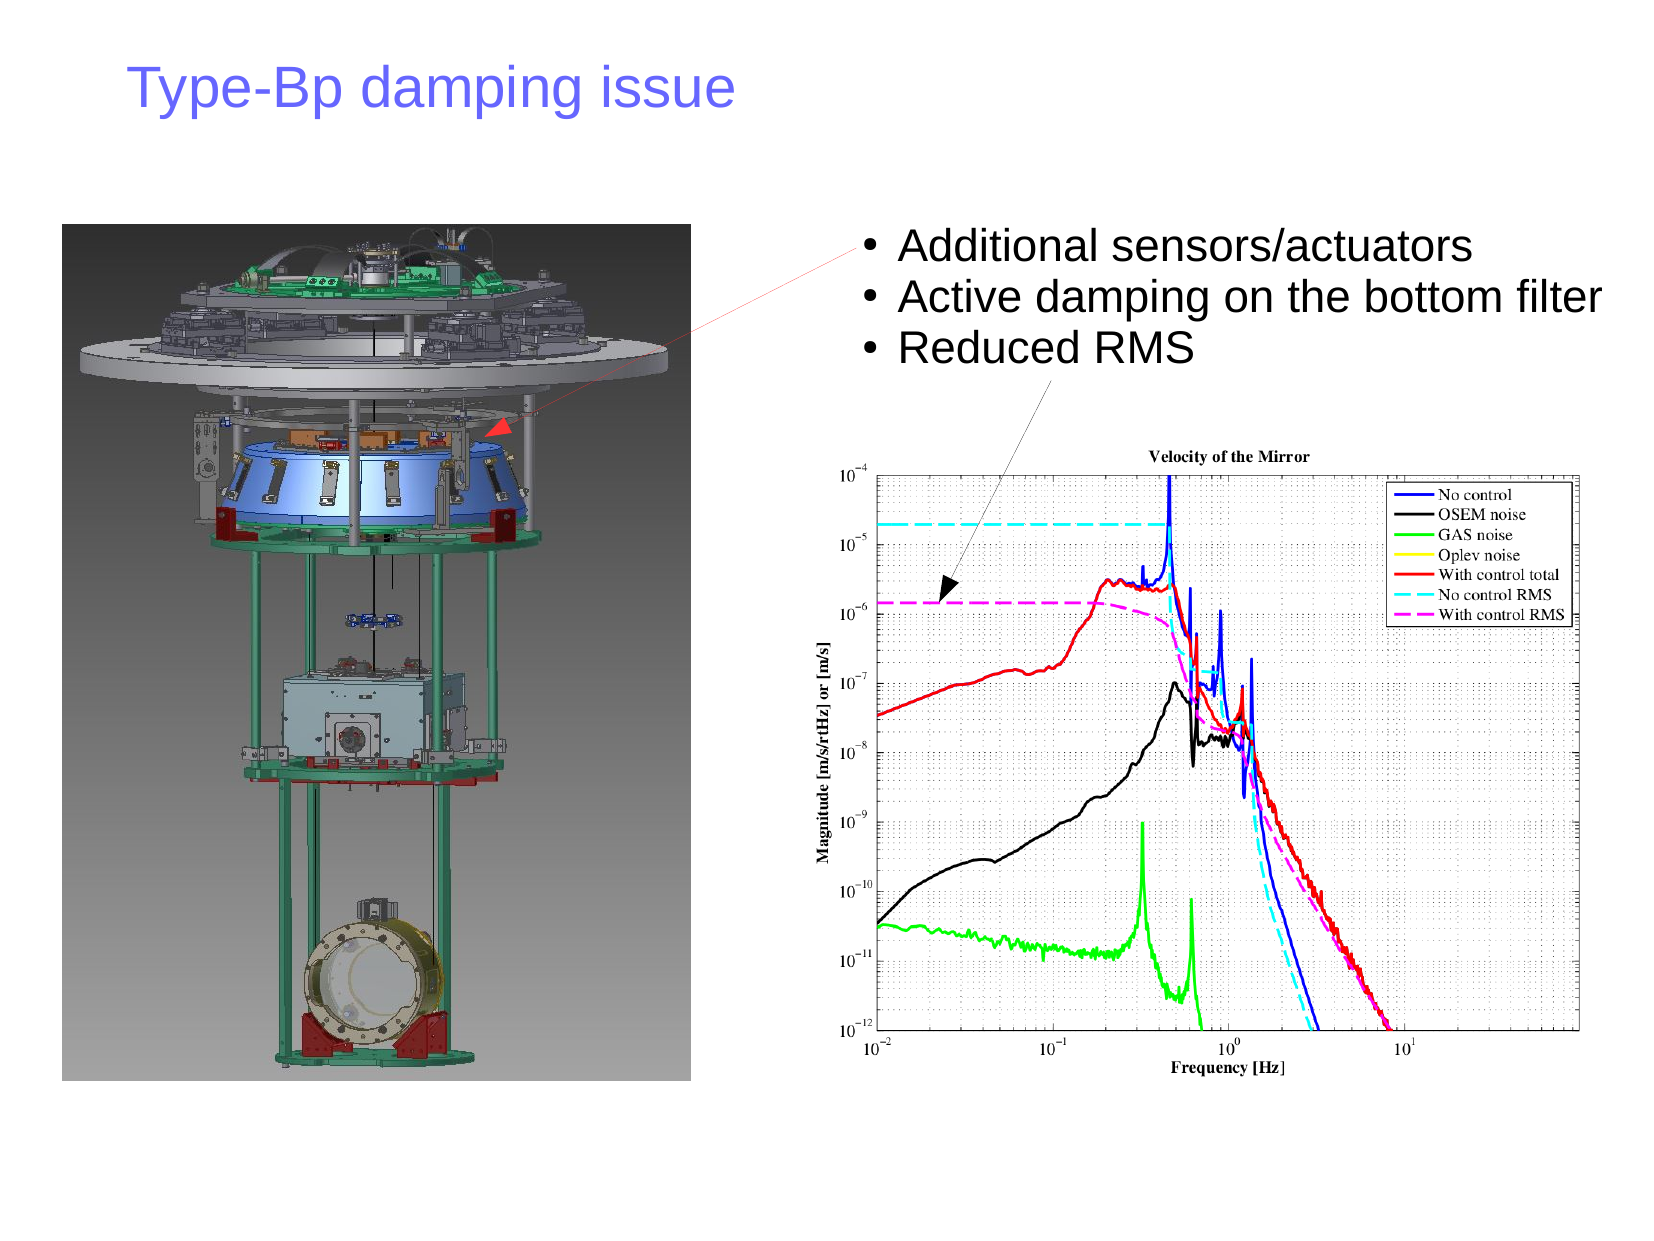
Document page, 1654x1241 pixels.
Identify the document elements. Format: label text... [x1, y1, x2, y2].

text_box Additional sensors/actuators Active damping on the bottom filter Reduced RMS [847, 212, 1619, 381]
text_box Type-Bp damping issue [112, 47, 753, 128]
picture [62, 224, 691, 1081]
picture [814, 448, 1583, 1086]
